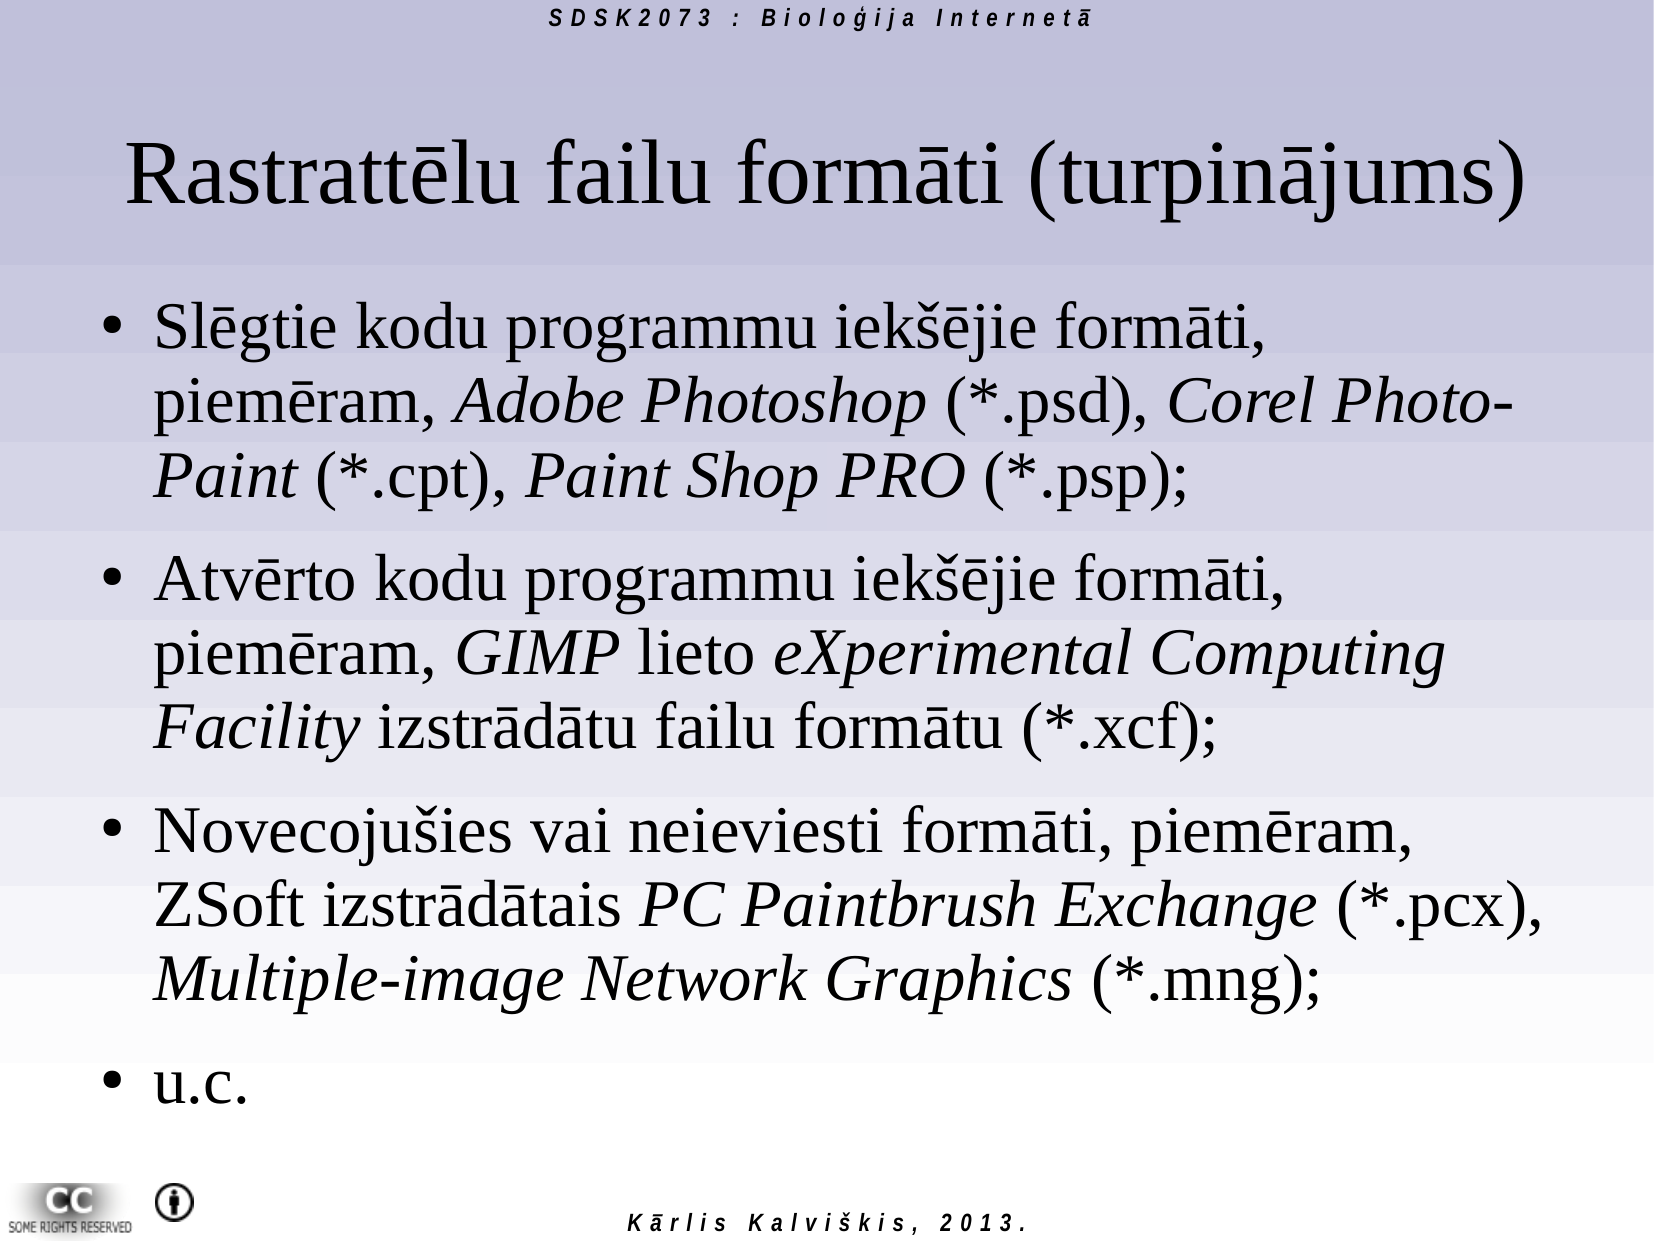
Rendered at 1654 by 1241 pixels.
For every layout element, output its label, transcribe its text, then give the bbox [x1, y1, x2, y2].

picture [0, 0, 1654, 1241]
title Rastrattēlu failu formāti (turpinājums) [29, 49, 1625, 296]
list Slēgtie kodu programmu iekšējie formāti, piemēram, Adobe Photoshop (*.psd), Corel Photo-Paint (*.cpt), Paint Shop PRO (*.psp); Atvērto kodu programmu iekšējie formāti, piemēram, GIMP lieto eXperimental Computing Facility izstrādātu failu formātu (*.xcf); Novecojušies vai neieviesti formāti, piemēram, ZSoft izstrādātais PC Paintbrush Exchange (*.pcx), Multiple-image Network Graphics (*.mng); u.c. [82, 289, 1571, 1119]
